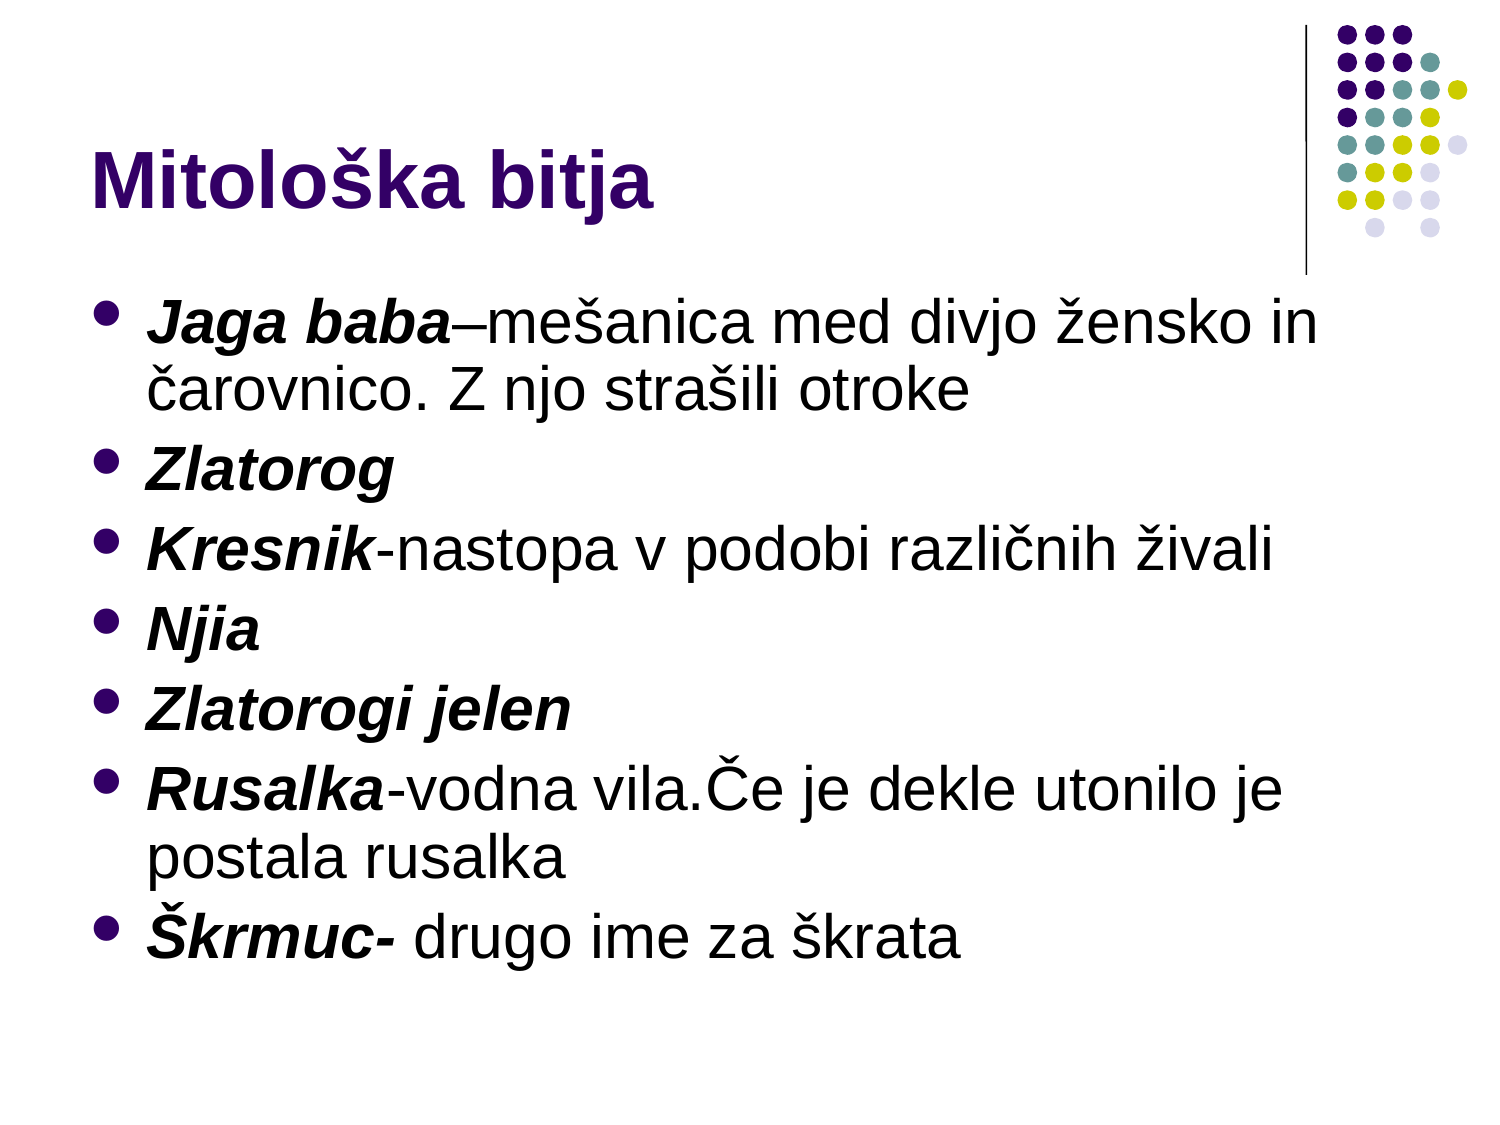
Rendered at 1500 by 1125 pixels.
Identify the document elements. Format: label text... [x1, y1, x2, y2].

title Mitološka bitja [75, 20, 1313, 233]
list Jaga baba–mešanica med divjo žensko in čarovnico. Z njo strašili otroke Zlatorog Kresnik-nastopa v podobi različnih živali Njia Zlatorogi jelen Rusalka-vodna vila.Če je dekle utonilo je postala rusalka Škrmuc- drugo ime za škrata [75, 282, 1425, 1006]
